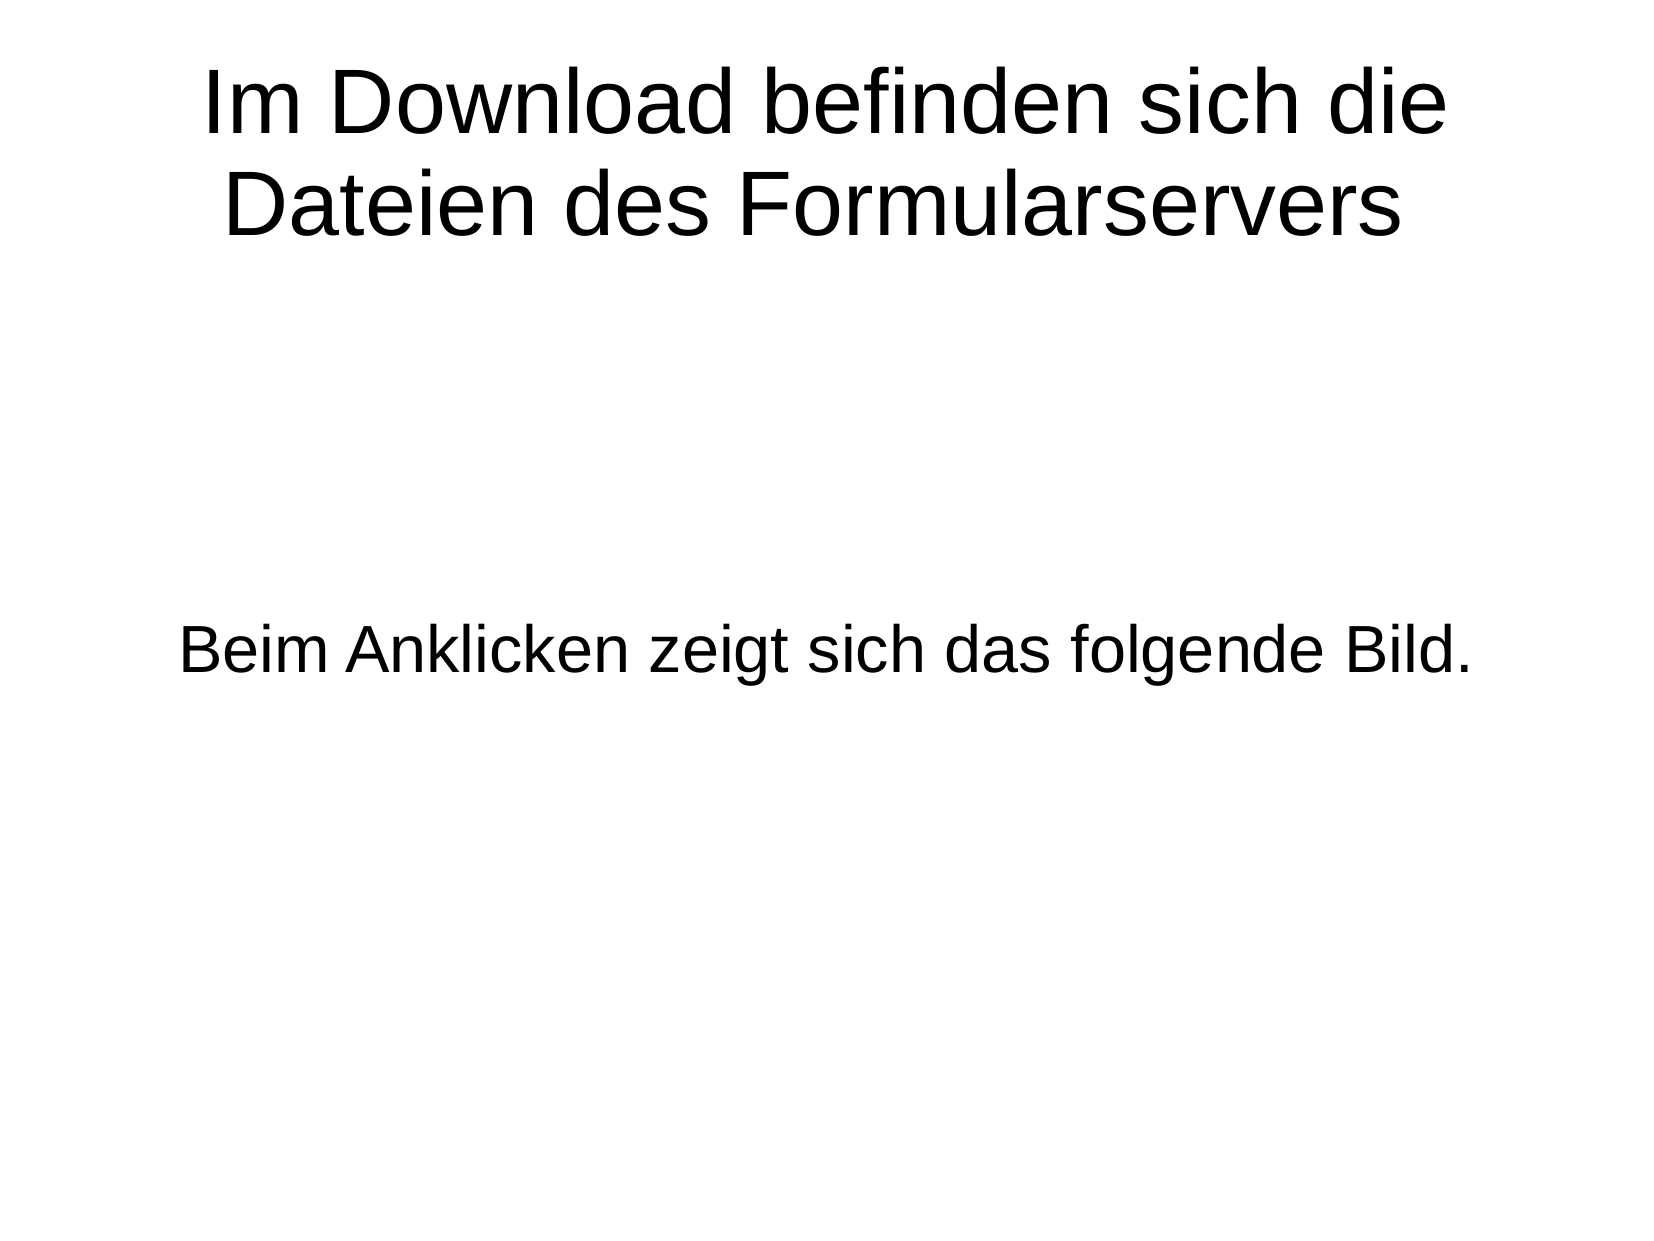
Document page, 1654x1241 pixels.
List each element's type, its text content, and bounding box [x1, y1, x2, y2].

title Im Download befinden sich die Dateien des Formularservers [82, 49, 1571, 257]
subtitle Beim Anklicken zeigt sich das folgende Bild. [82, 290, 1571, 1010]
